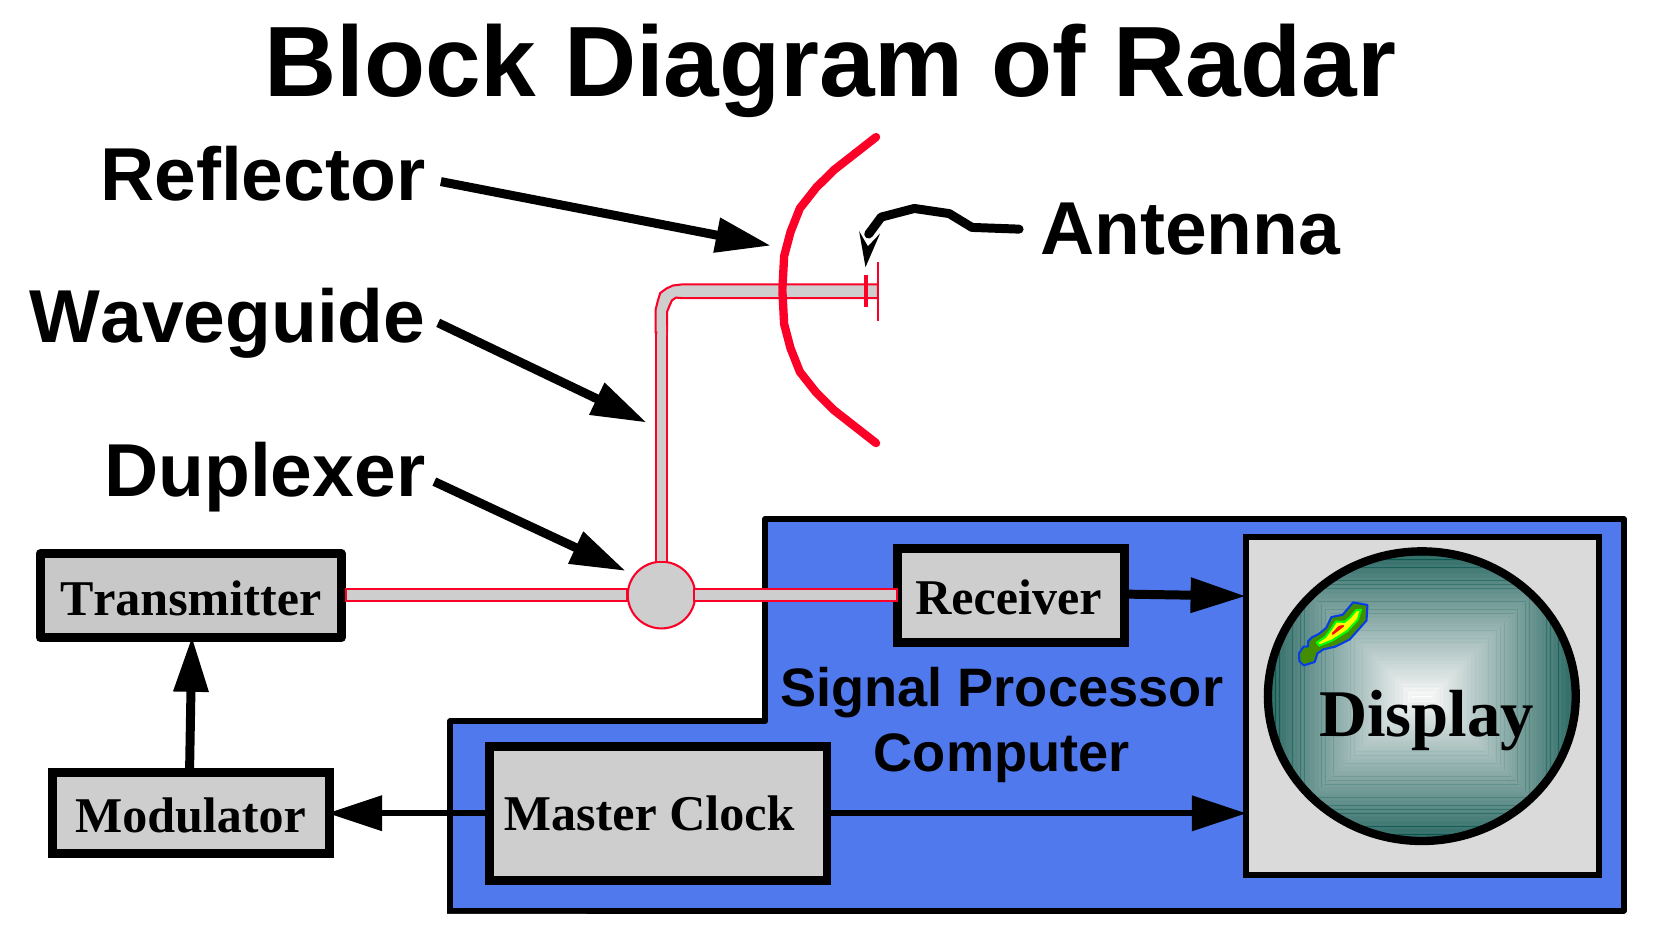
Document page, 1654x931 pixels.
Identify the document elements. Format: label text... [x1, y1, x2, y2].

text_box [787, 284, 864, 299]
text_box Display [1304, 662, 1550, 758]
text_box Signal Processor Computer [764, 644, 1239, 791]
text_box Duplexer [89, 413, 441, 519]
text_box Antenna [1025, 171, 1356, 277]
text_box [868, 284, 877, 299]
text_box [449, 721, 764, 810]
text_box Reflector [85, 117, 441, 223]
text_box [52, 772, 330, 854]
text_box Modulator [60, 774, 322, 850]
text_box Master Clock [488, 772, 810, 848]
text_box Transmitter [40, 553, 342, 638]
title Block Diagram of Radar [2, 5, 1654, 107]
text_box Waveguide [14, 259, 441, 365]
text_box Receiver [900, 556, 1117, 632]
text_box [346, 284, 1624, 930]
